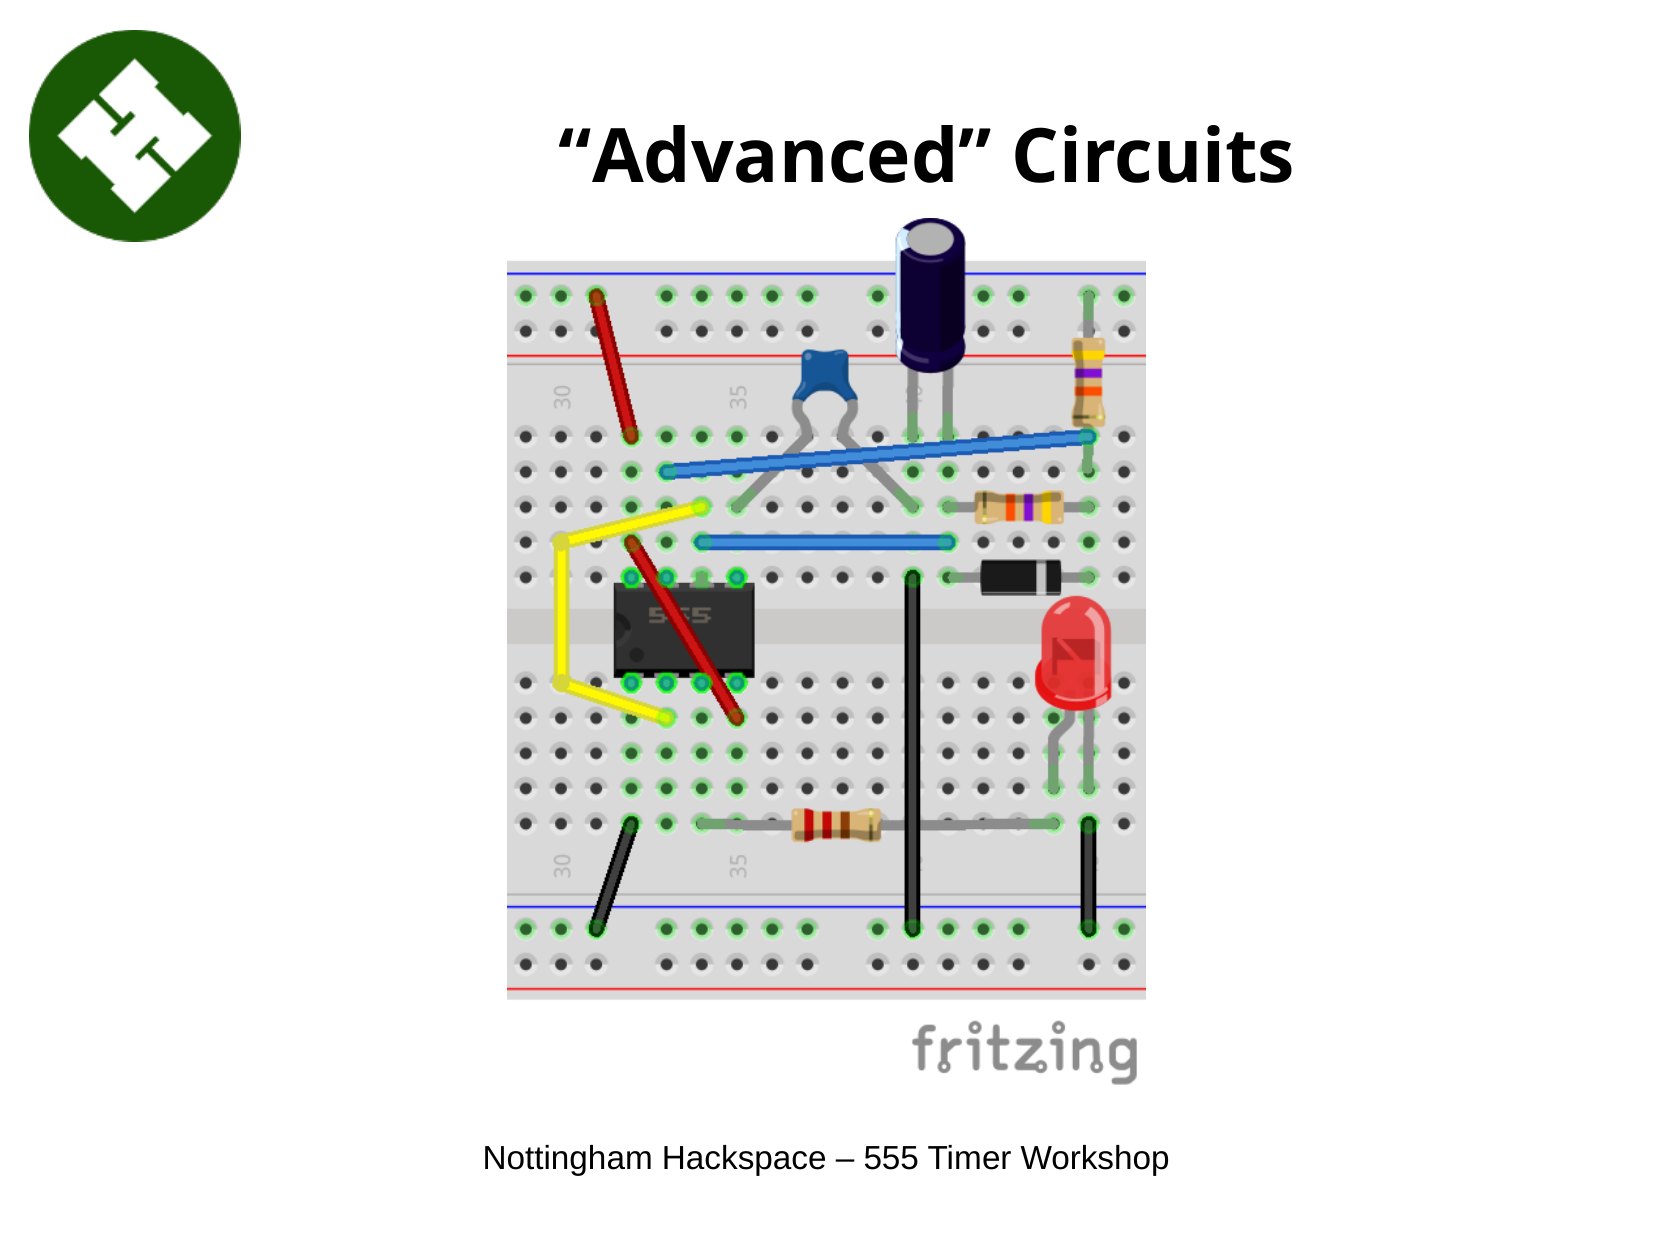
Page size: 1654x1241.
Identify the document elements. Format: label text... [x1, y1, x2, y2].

picture [29, 30, 241, 242]
title “Advanced” Circuits [283, 49, 1571, 257]
picture [507, 218, 1146, 1090]
